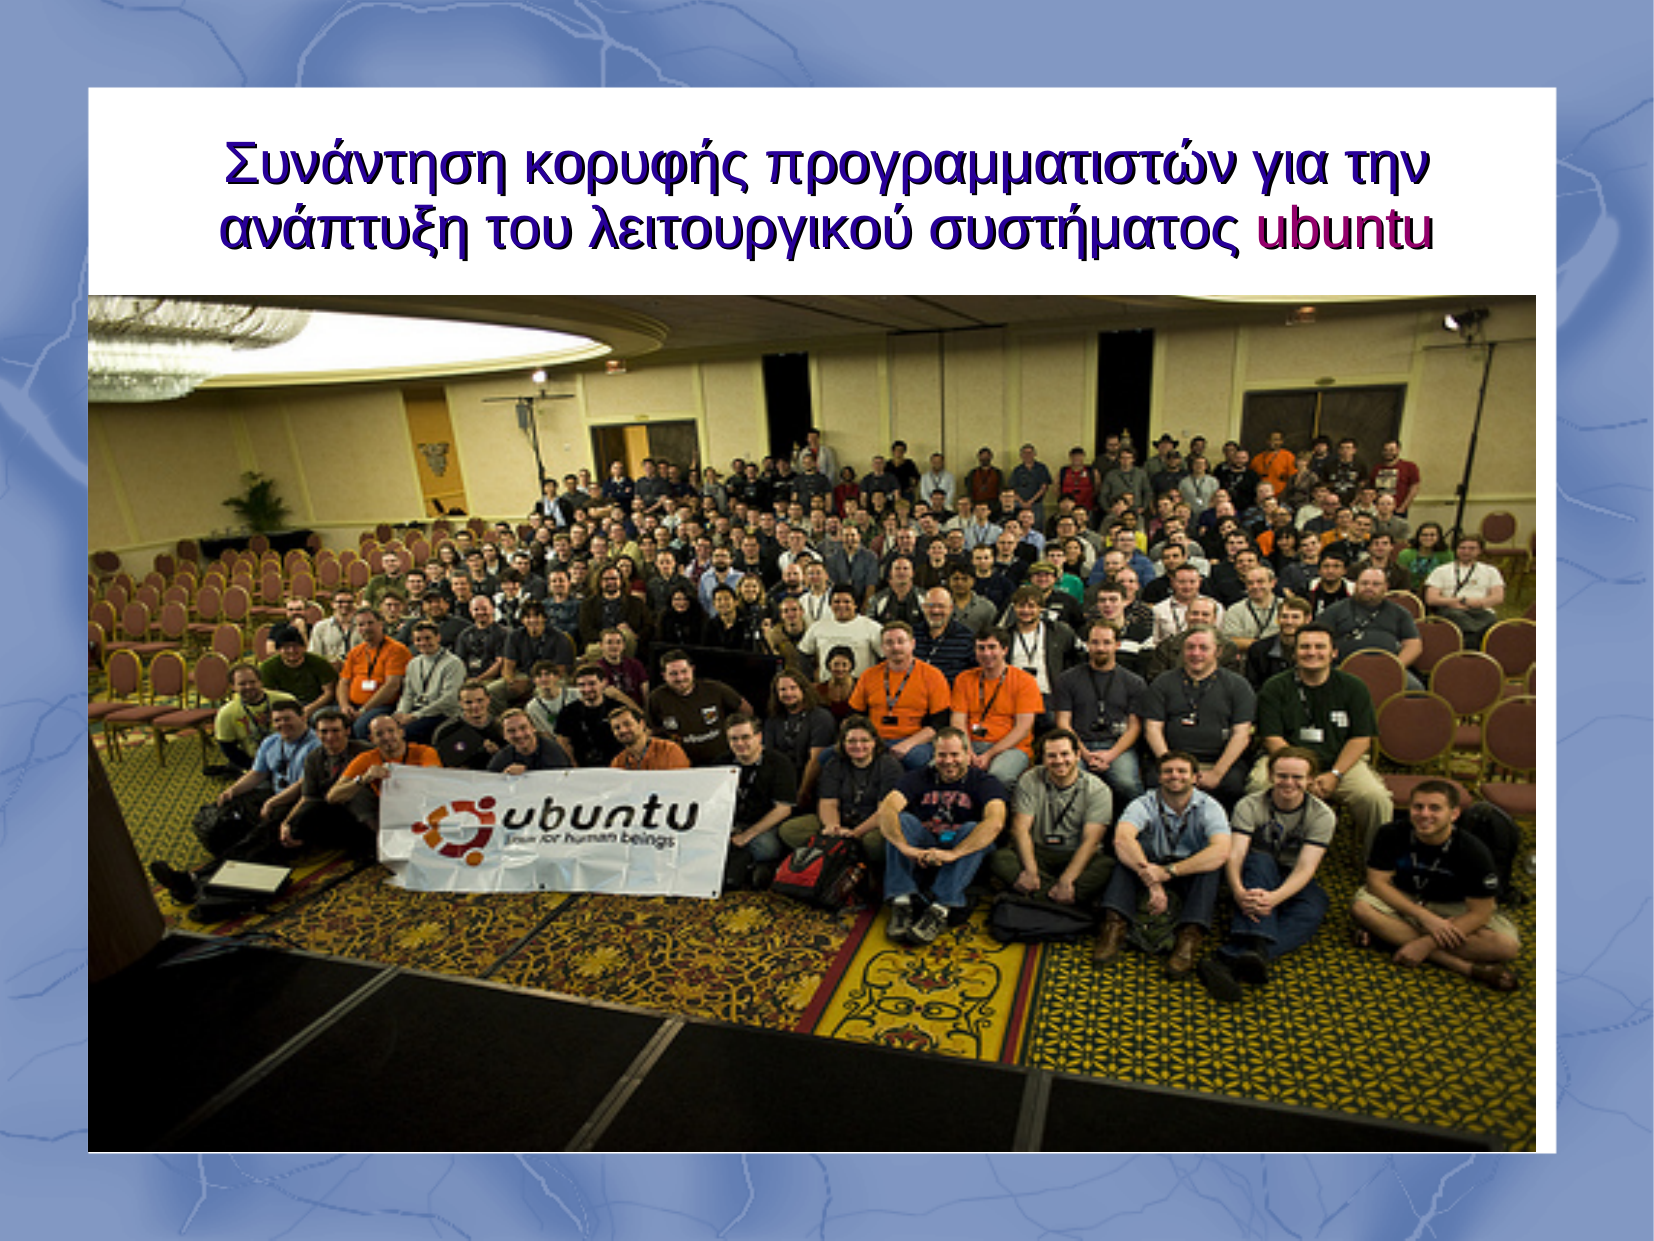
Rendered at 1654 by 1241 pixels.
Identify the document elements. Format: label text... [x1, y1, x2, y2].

picture [0, 0, 1654, 1241]
title Συνάντηση κορυφής προγραμματιστών για την ανάπτυξη του λειτουργικού συστήματος ubuntu [118, 98, 1536, 291]
